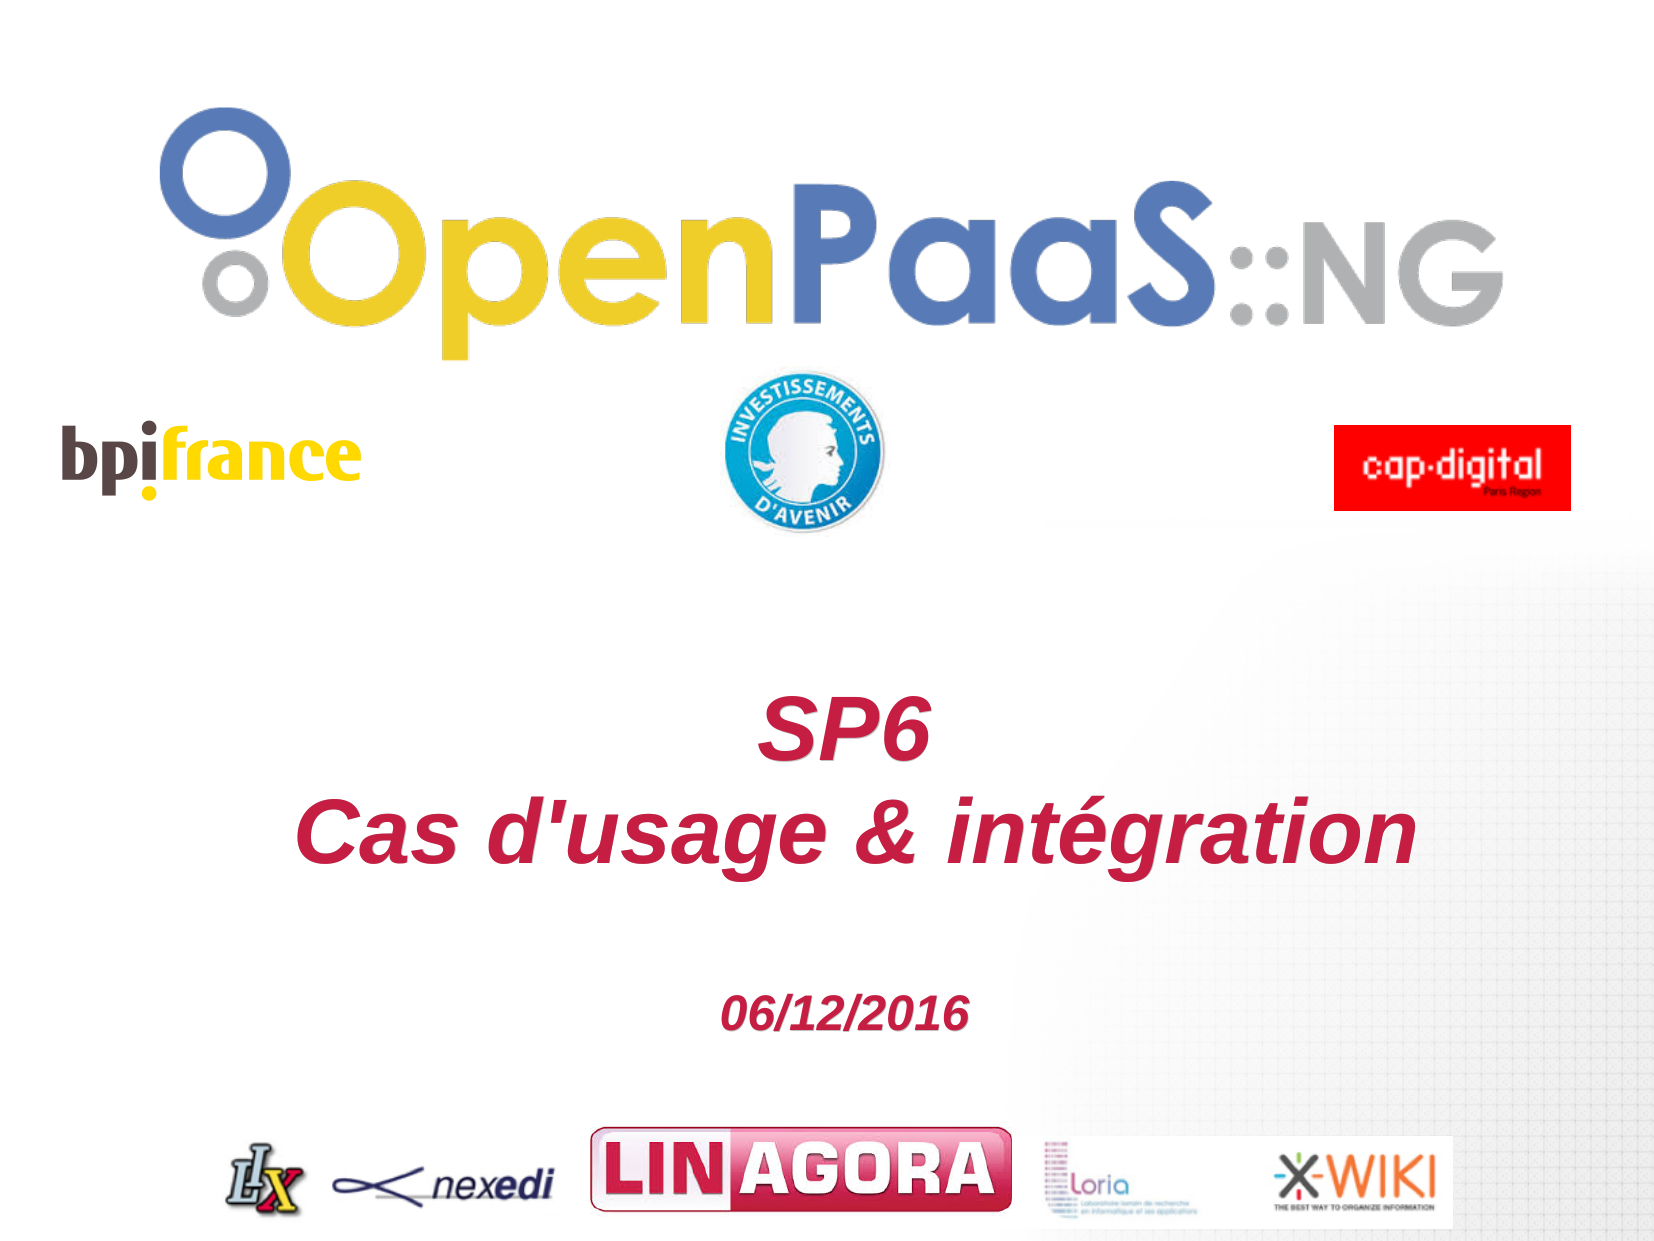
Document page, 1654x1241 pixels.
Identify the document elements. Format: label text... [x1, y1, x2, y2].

picture [153, 102, 1505, 537]
picture [921, 1004, 928, 1024]
picture [212, 425, 1654, 1241]
picture [19, 377, 404, 544]
title SP6 Cas d'usage & intégration 06/12/2016 [171, 744, 1518, 975]
